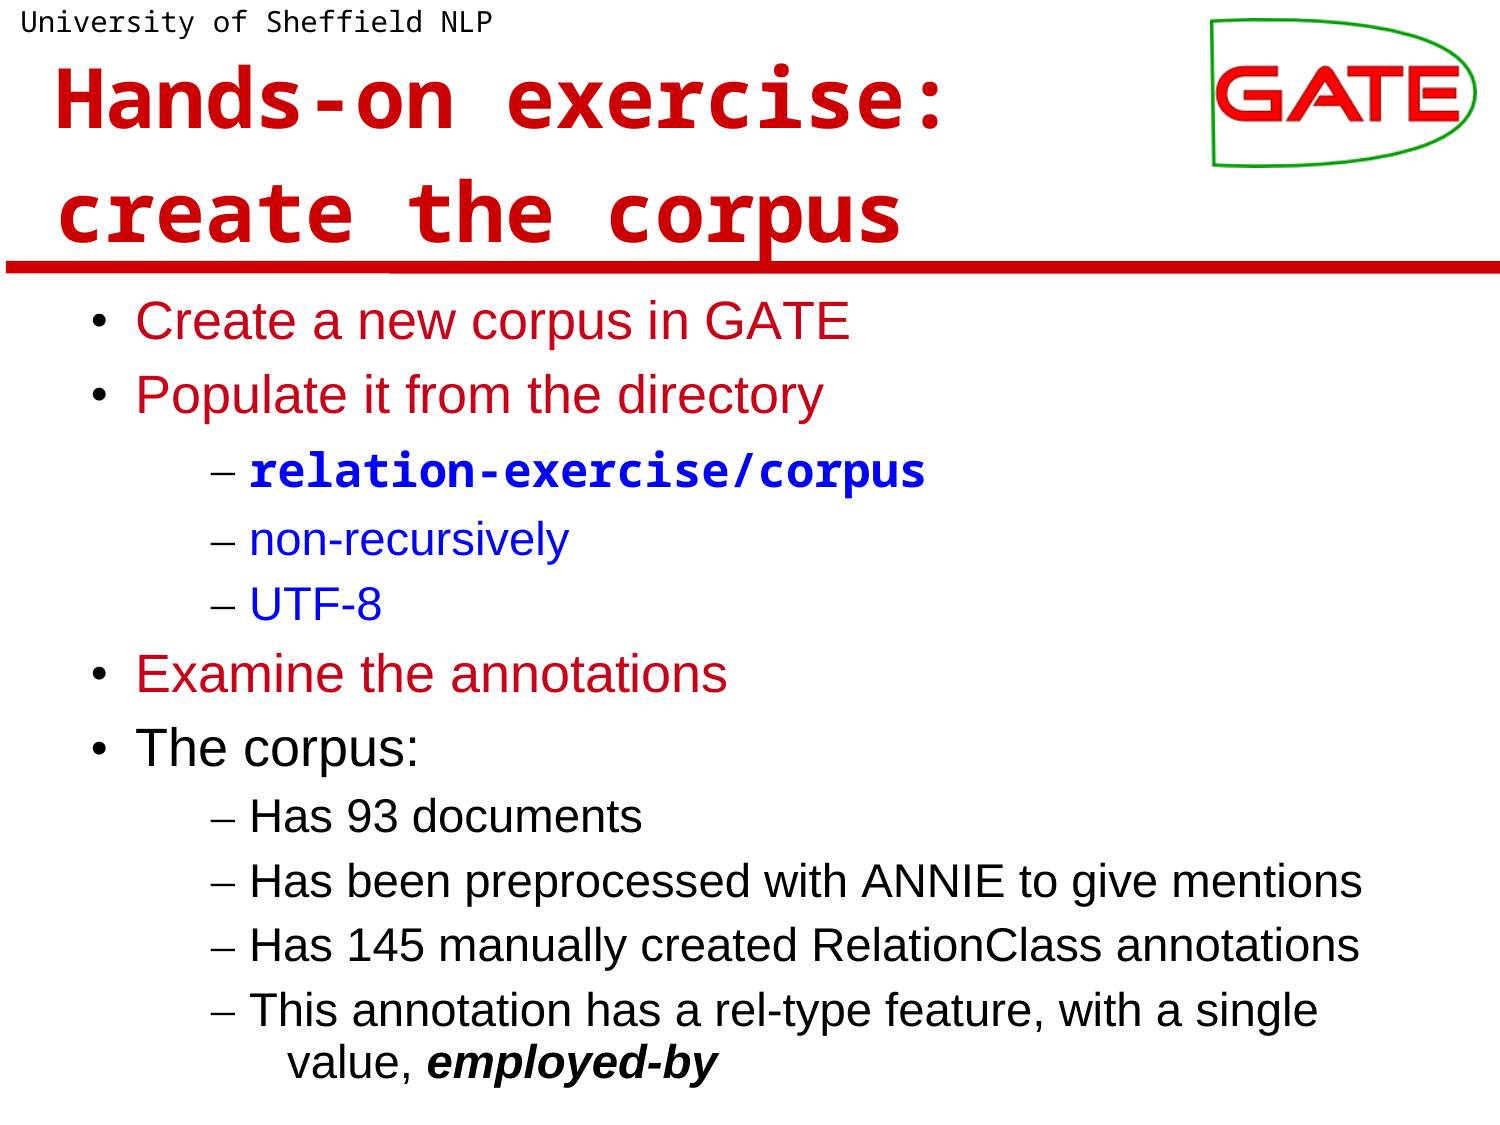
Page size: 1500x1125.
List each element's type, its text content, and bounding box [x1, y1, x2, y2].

list Create a new corpus in GATE Populate it from the directory relation-exercise/corpus non-recursively UTF-8 Examine the annotations The corpus: Has 93 documents Has been preprocessed with ANNIE to give mentions Has 145 manually created RelationClass annotations This annotation has a rel-type feature, with a single value, employed-by [75, 282, 1425, 1113]
picture [1210, 18, 1477, 168]
title Hands-on exercise: create the corpus [41, 30, 1391, 277]
